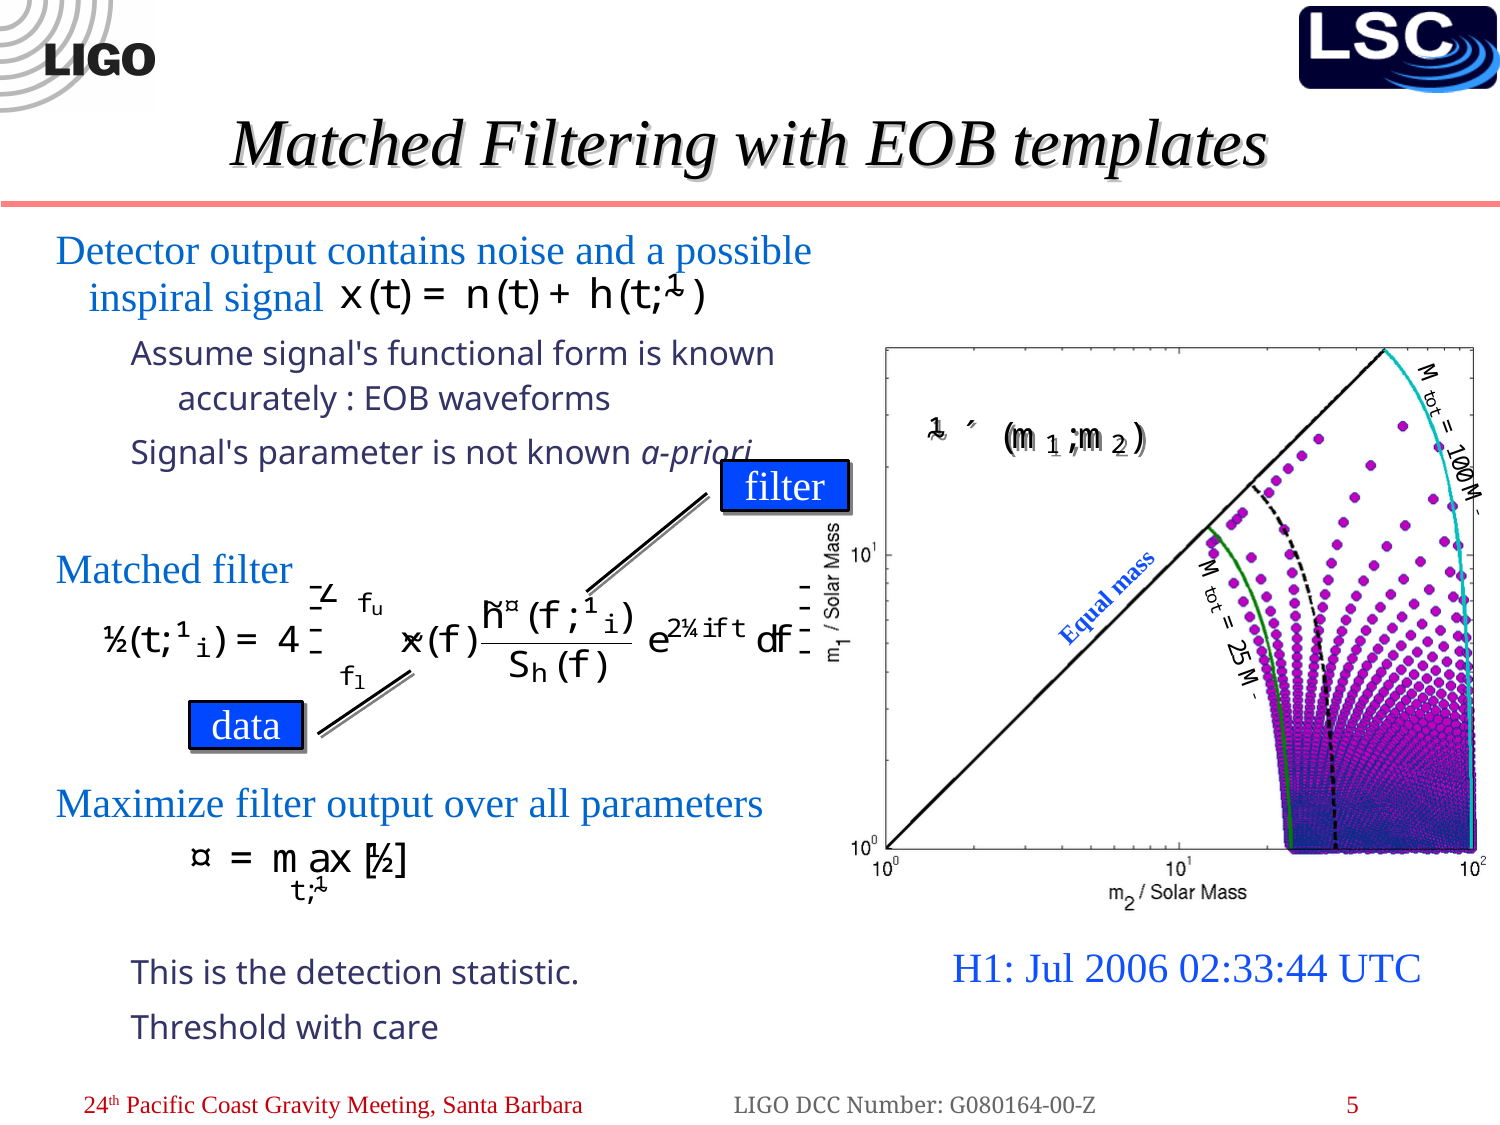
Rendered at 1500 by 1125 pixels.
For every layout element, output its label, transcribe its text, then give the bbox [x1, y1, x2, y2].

picture [1299, 6, 1500, 93]
picture [96, 584, 810, 702]
text_box data [190, 701, 303, 749]
picture [336, 273, 708, 322]
picture [185, 837, 407, 911]
title Matched Filtering with EOB templates [156, 94, 1344, 192]
picture [863, 339, 1494, 914]
text_box H1: Jul 2006 02:33:44 UTC [937, 937, 1438, 999]
list Detector output contains noise and a possible inspiral signal Assume signal's functional form is known accurately : EOB waveforms Signal's parameter is not known a-priori Matched filter Maximize filter output over all parameters This is the detection statistic. Threshold with care [55, 227, 863, 1011]
text_box Equal mass [1037, 527, 1177, 667]
text_box filter [721, 461, 848, 511]
